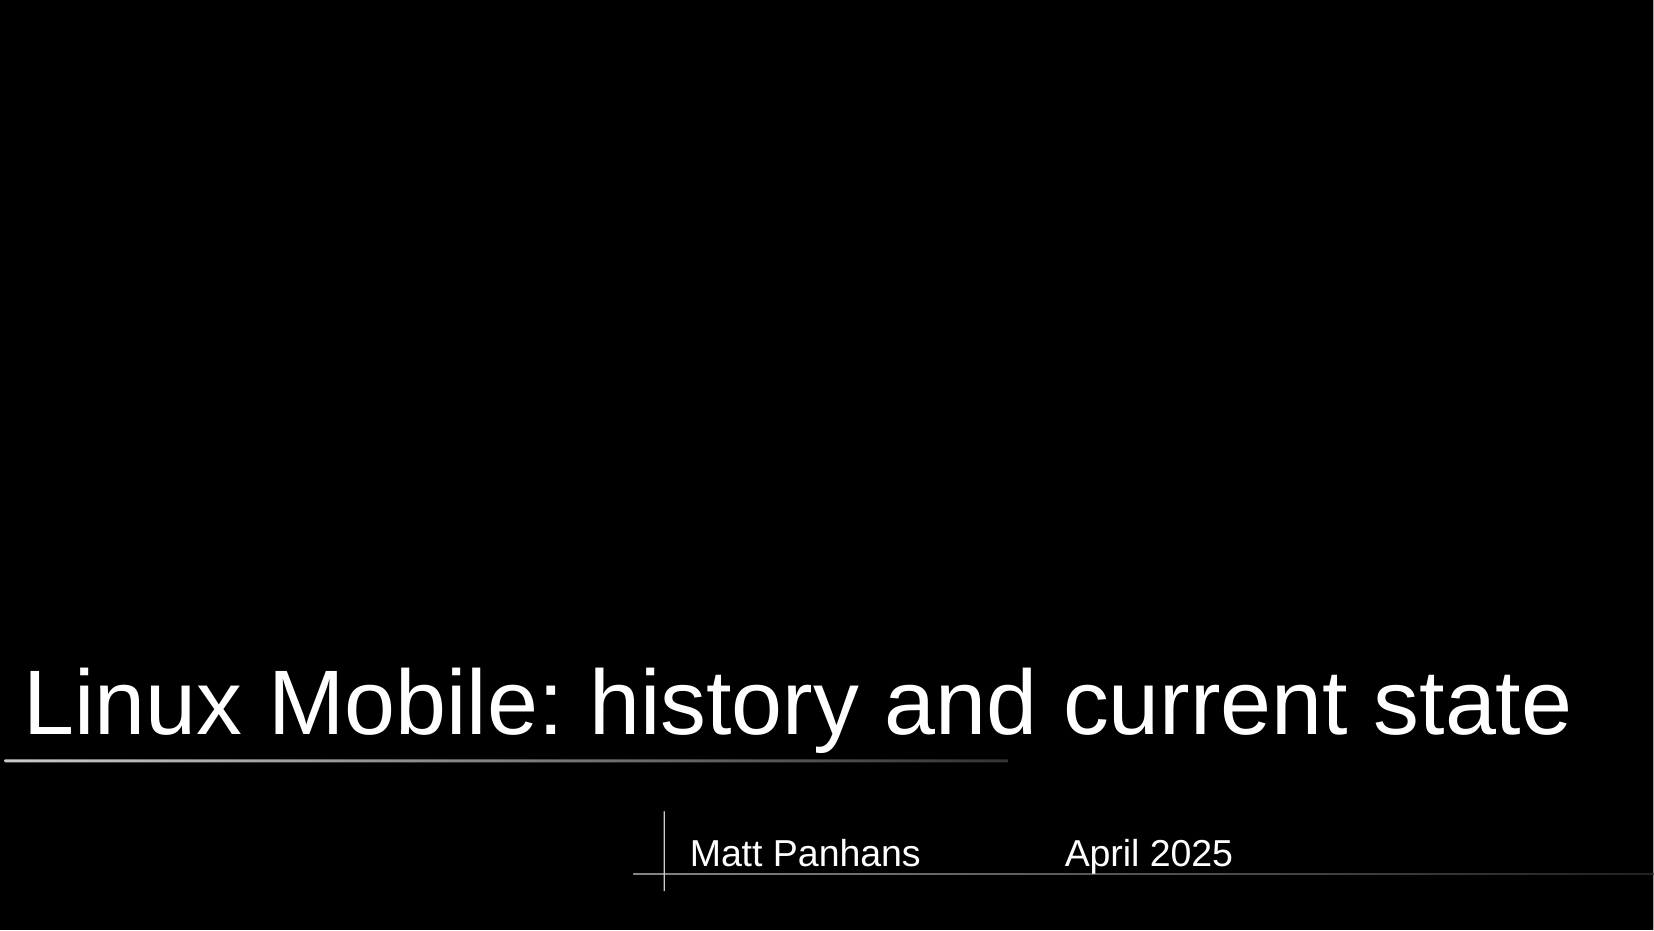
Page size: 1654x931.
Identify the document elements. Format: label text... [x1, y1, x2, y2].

text_box Matt Panhans April 2025 [675, 825, 1313, 882]
title Linux Mobile: history and current state [23, 600, 1576, 806]
